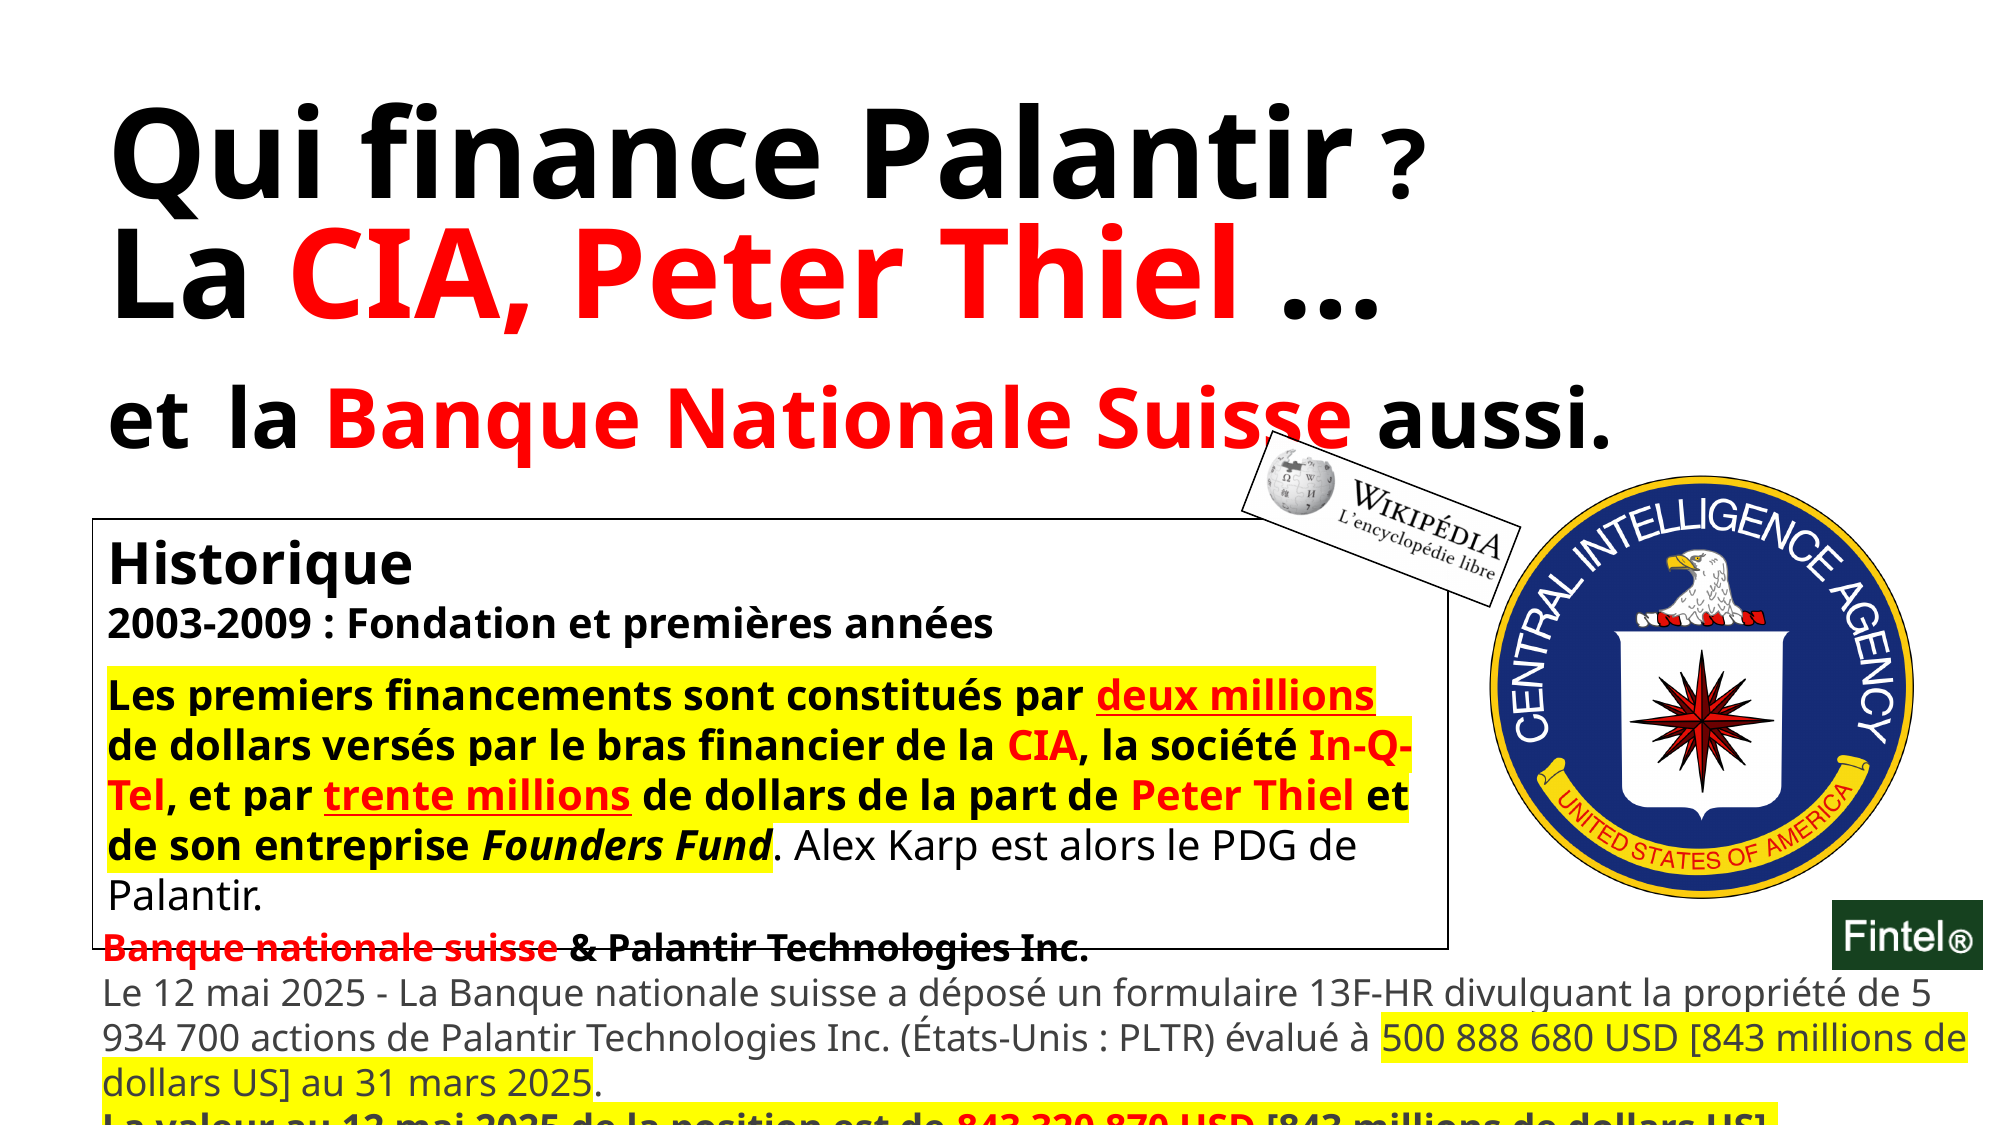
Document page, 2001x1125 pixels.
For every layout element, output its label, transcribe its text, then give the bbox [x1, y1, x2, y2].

text_box Qui finance Palantir ? La CIA, Peter Thiel … et la Banque Nationale Suisse aussi. [92, 16, 1861, 561]
picture [1242, 432, 1983, 970]
text_box Banque nationale suisse & Palantir Technologies Inc. Le 12 mai 2025 - La Banque nationale suisse a déposé un formulaire 13F-HR divulguant la propriété de 5 934 700 actions de Palantir Technologies Inc. (États-Unis : PLTR) évalué à 500 888 680 USD [843 millions de dollars US] au 31 mars 2025. La valeur au 12 mai 2025 de la position est de 843 320 870 USD [843 millions de dollars US]. [86, 916, 2000, 1114]
text_box Historique 2003-2009 : Fondation et premières années Les premiers financements sont constitués par deux millions de dollars versés par le bras financier de la CIA, la société In-Q-Tel, et par trente millions de dollars de la part de Peter Thiel et de son entreprise Founders Fund. Alex Karp est alors le PDG de Palantir. [92, 561, 1448, 903]
